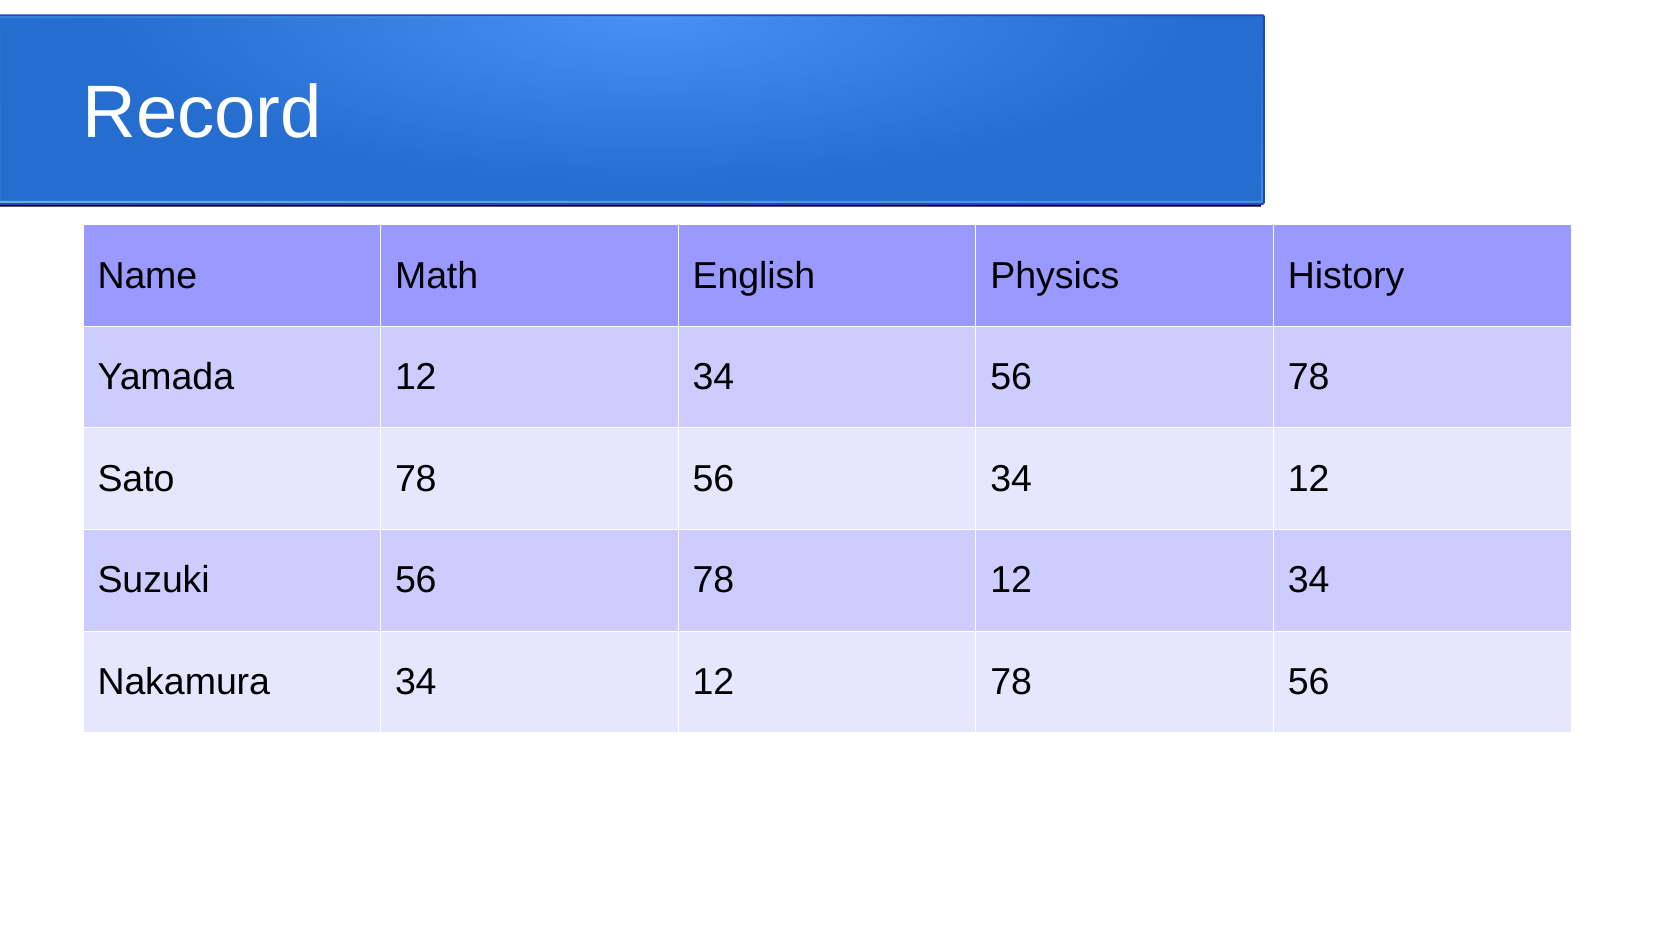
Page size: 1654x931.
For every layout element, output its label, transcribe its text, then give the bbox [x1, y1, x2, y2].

table_header Math [381, 225, 678, 326]
table_cell 56 [1274, 632, 1571, 732]
table_header Physics [976, 225, 1273, 326]
table_cell 78 [976, 632, 1273, 732]
table_cell 34 [381, 632, 678, 732]
table_cell 12 [679, 632, 975, 732]
table_cell 56 [976, 327, 1273, 427]
table_cell 12 [381, 327, 678, 427]
title Record [82, 35, 1235, 189]
table_cell 56 [381, 530, 678, 631]
table_cell 34 [976, 428, 1273, 529]
table_cell 78 [381, 428, 678, 529]
table_header History [1274, 225, 1571, 326]
table_header Name [84, 225, 380, 326]
table_cell 12 [976, 530, 1273, 631]
table_header English [679, 225, 975, 326]
table_cell 12 [1274, 428, 1571, 529]
table_cell Suzuki [84, 530, 380, 631]
table_cell 78 [1274, 327, 1571, 427]
table_cell 78 [679, 530, 975, 631]
table_cell Yamada [84, 327, 380, 427]
table_cell 34 [679, 327, 975, 427]
table_cell Nakamura [84, 632, 380, 732]
table_cell 34 [1274, 530, 1571, 631]
table_cell 56 [679, 428, 975, 529]
table_cell Sato [84, 428, 380, 529]
